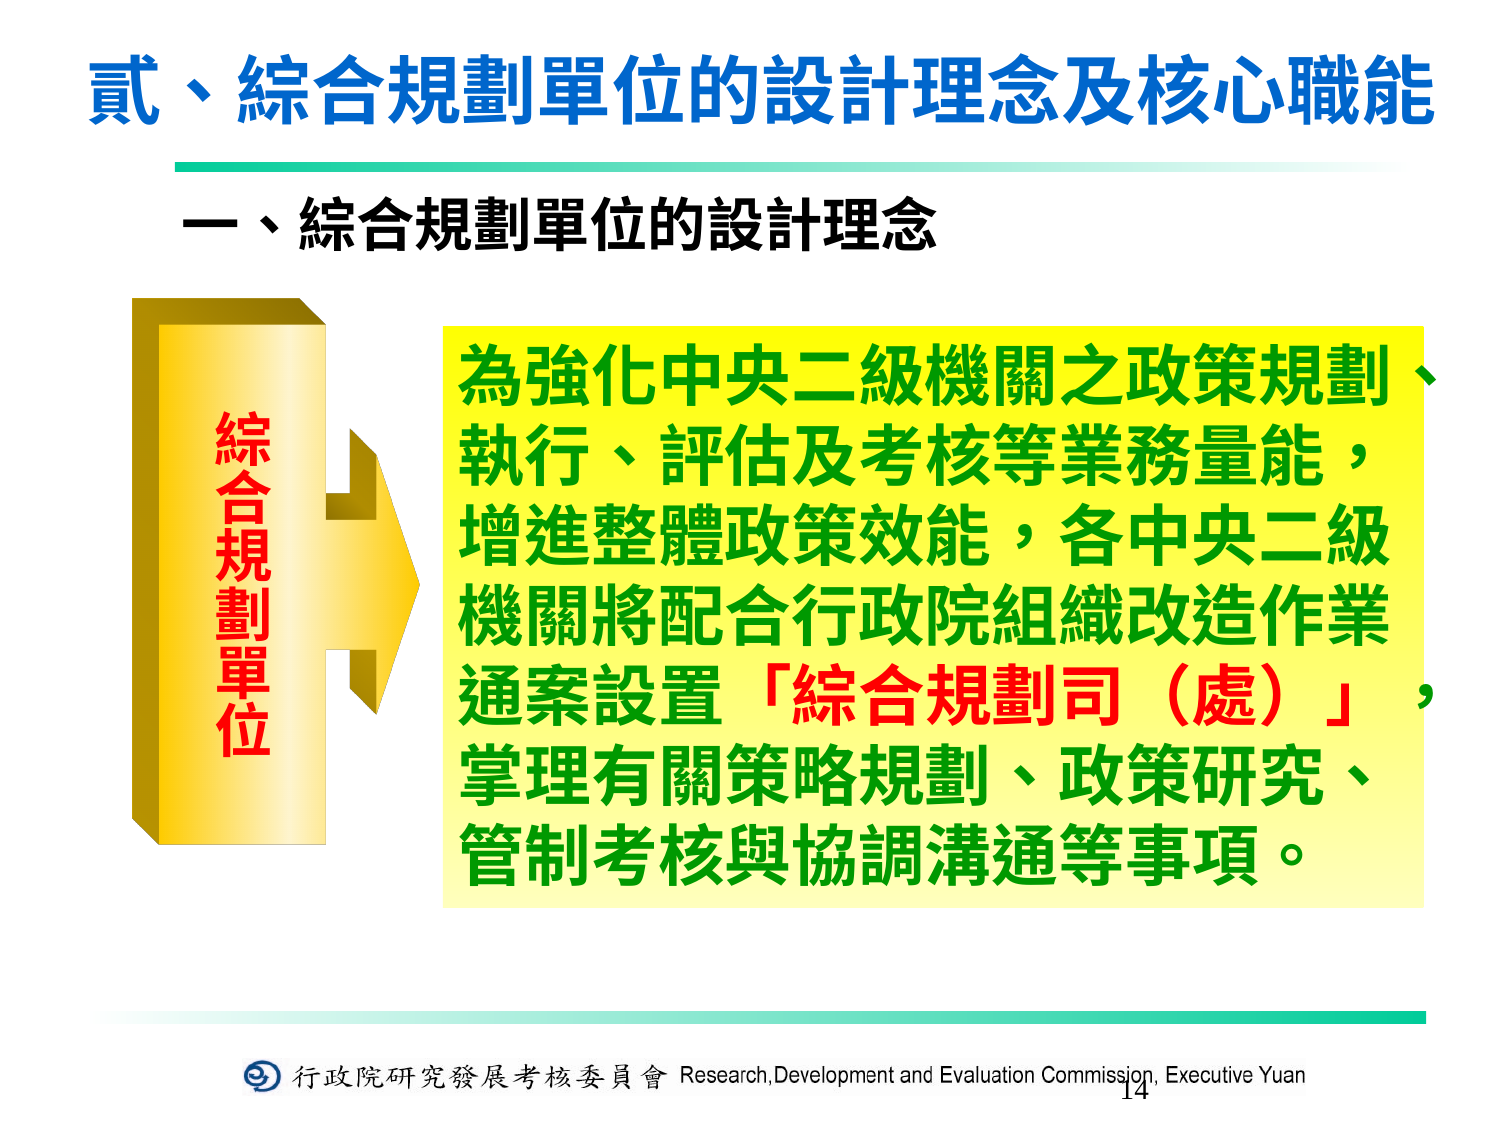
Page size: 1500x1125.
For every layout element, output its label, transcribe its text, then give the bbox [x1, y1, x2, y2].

text_box [1104, 1027, 1455, 1106]
text_box 貳、綜合規劃單位的設計理念及核心職能 [64, 35, 1459, 142]
text_box 一、綜合規劃單位的設計理念 [64, 180, 1057, 267]
text_box 為強化中央二級機關之政策規劃、執行、評估及考核等業務量能，增進整體政策效能，各中央二級機關將配合行政院組織改造作業通案設置「綜合規劃司（處）」，掌理有關策略規劃、政策研究、管制考核與協調溝通等事項。 [442, 326, 1424, 908]
